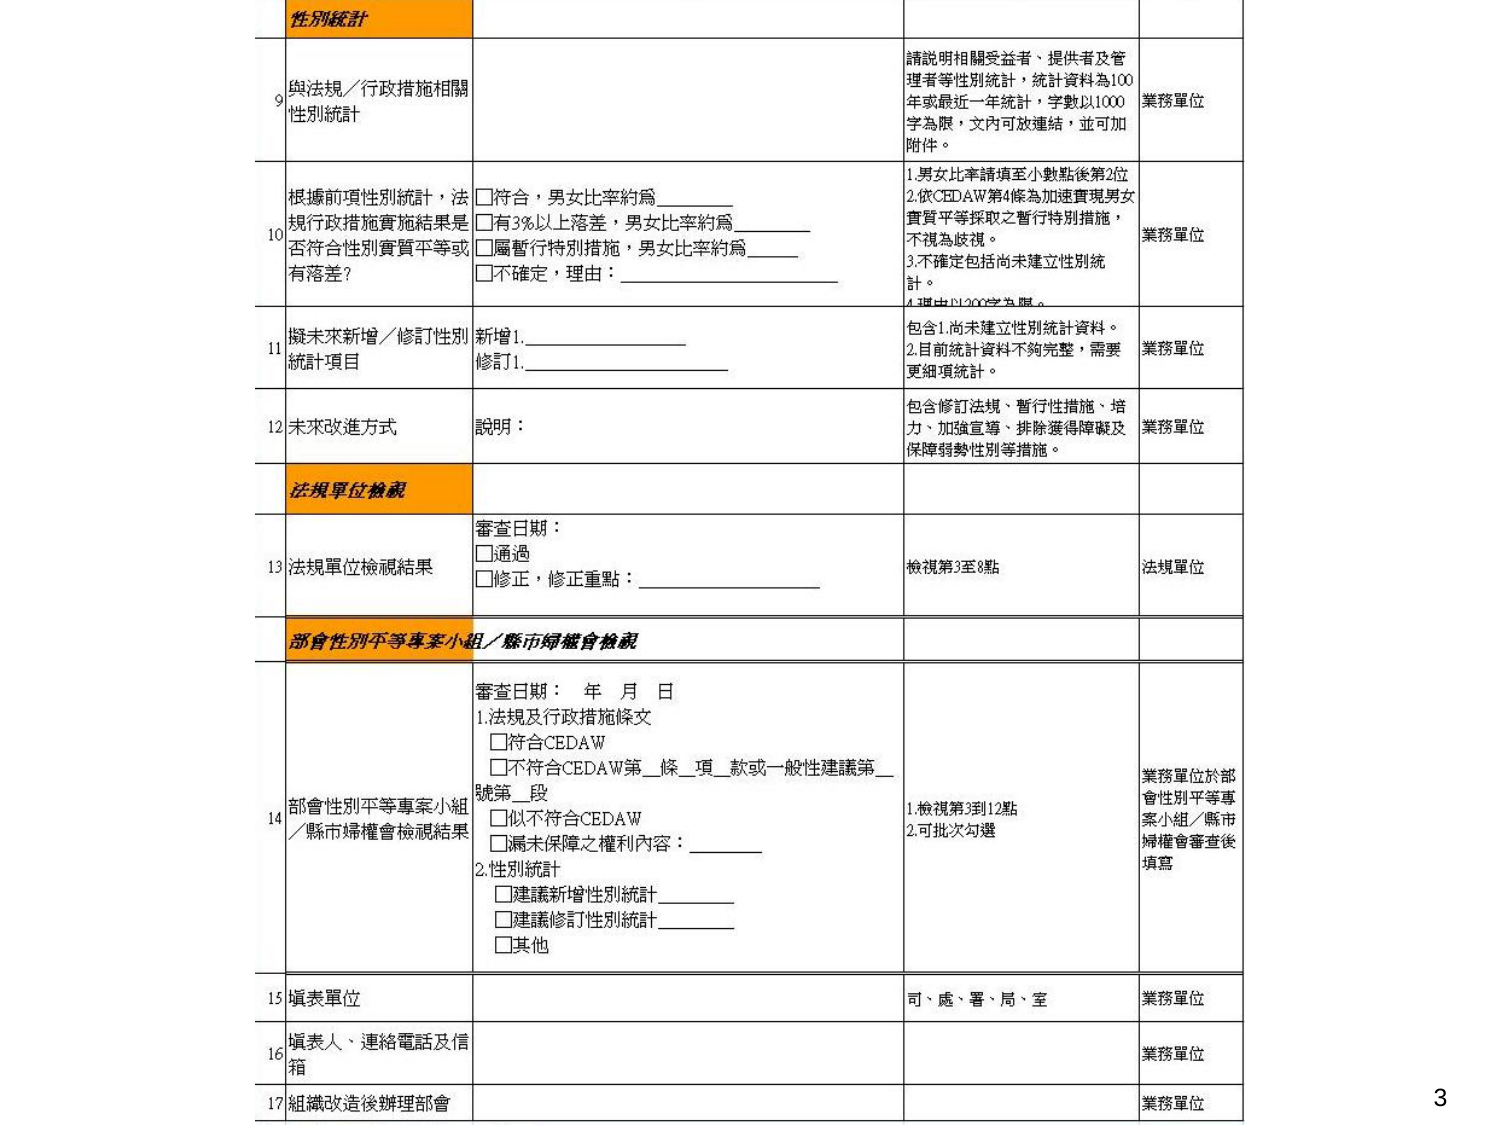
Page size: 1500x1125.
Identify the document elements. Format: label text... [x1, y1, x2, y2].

text_box <編號> [1245, 1069, 1463, 1123]
picture [255, 0, 1245, 1125]
